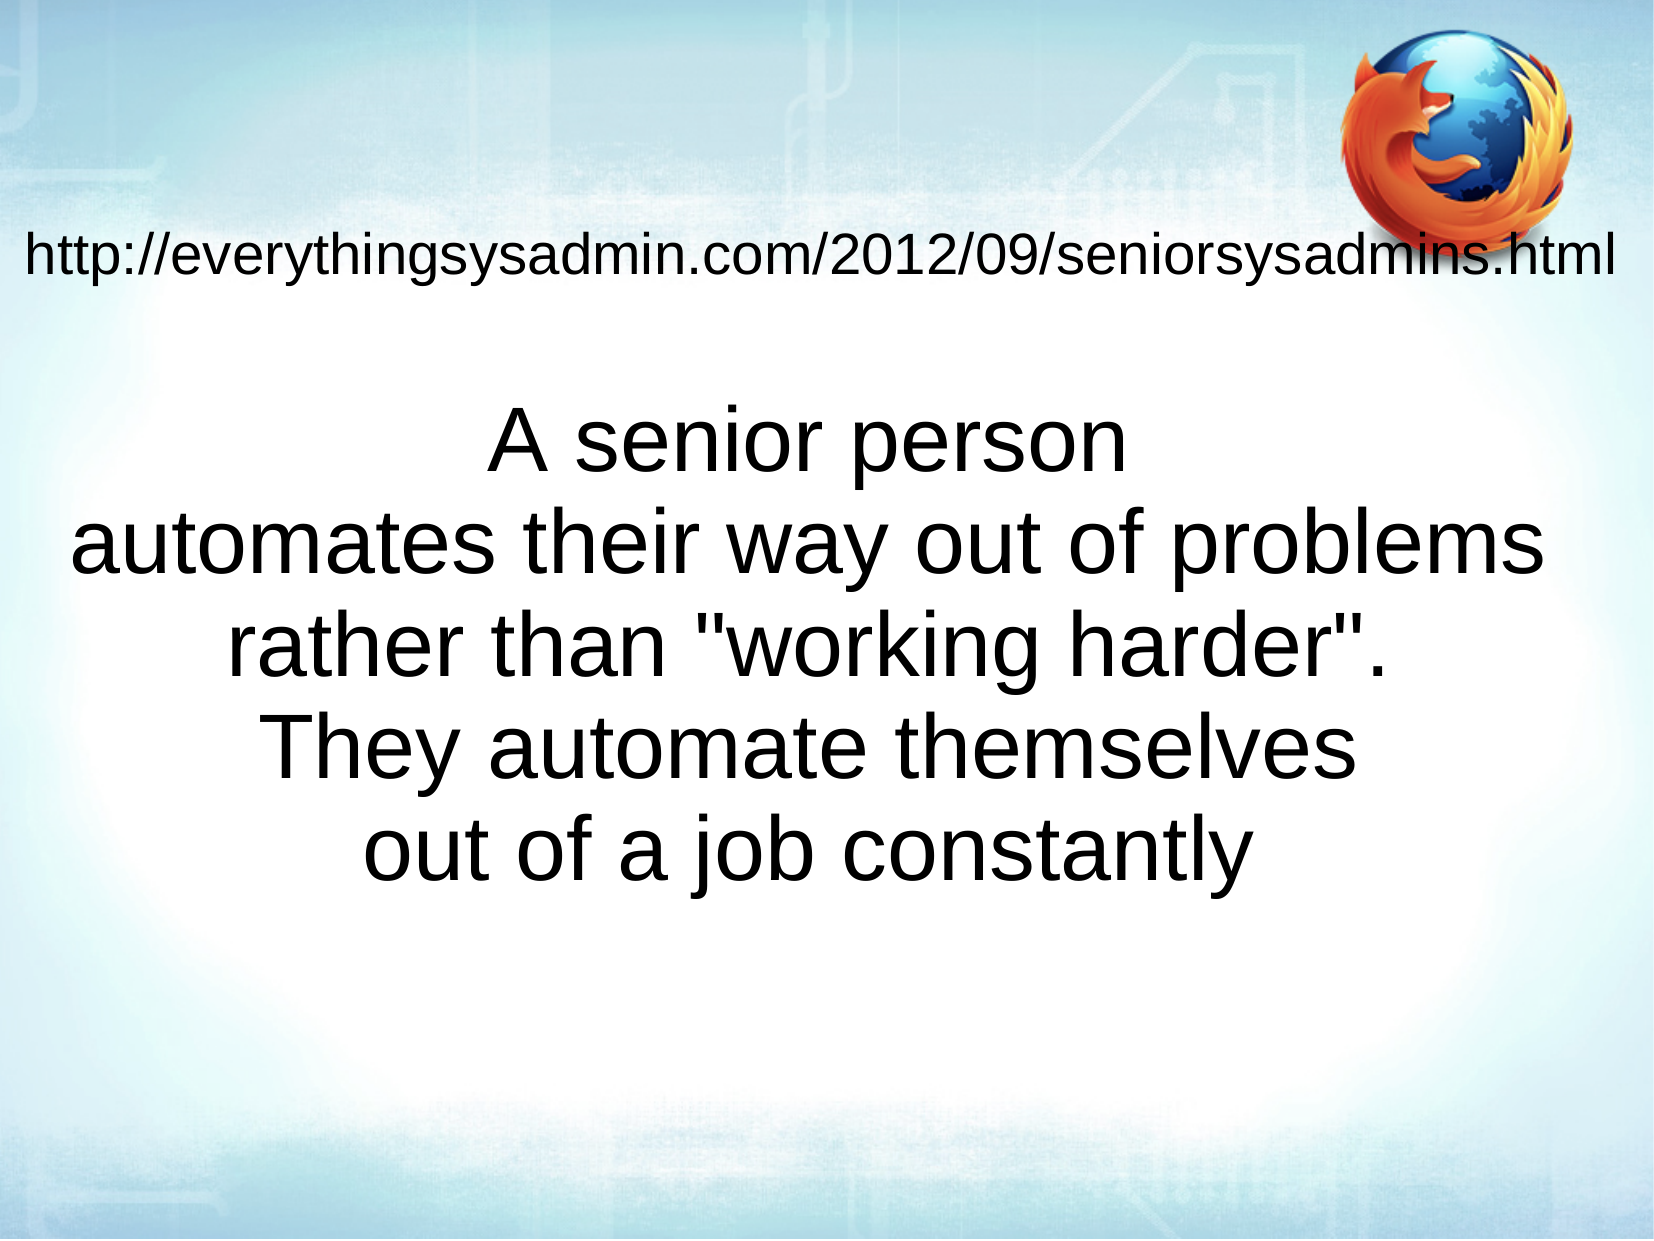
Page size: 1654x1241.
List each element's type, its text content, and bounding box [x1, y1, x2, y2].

picture [0, 0, 1654, 1239]
title http://everythingsysadmin.com/2012/09/seniorsysadmins.html A senior person automates their way out of problems rather than "working harder". They automate themselves out of a job constantly [13, 226, 1630, 1110]
